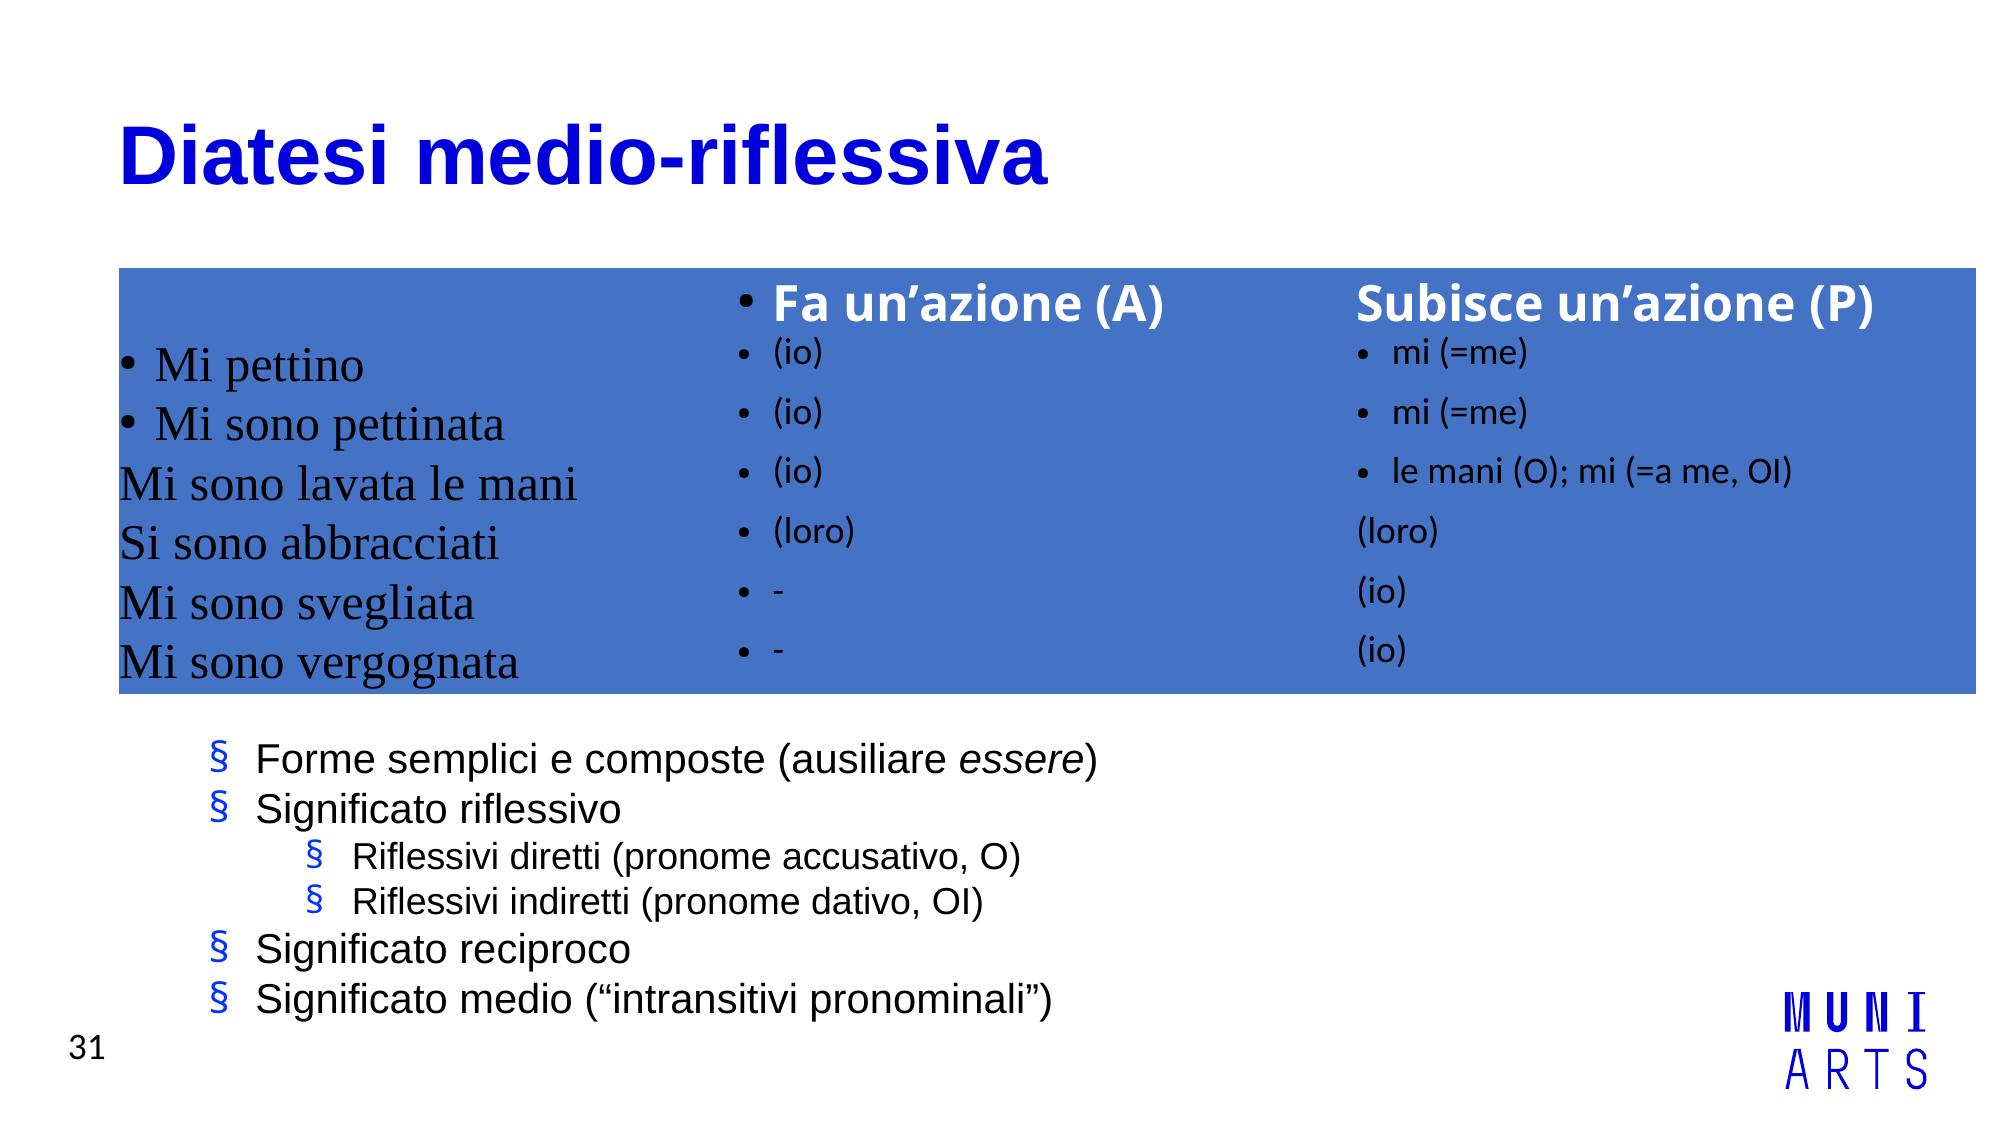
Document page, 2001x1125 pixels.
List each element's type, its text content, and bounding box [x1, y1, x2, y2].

table_cell (io) [737, 456, 1356, 515]
table_cell - [737, 634, 1356, 694]
table_cell Mi sono lavata le mani [119, 456, 737, 515]
table_cell Mi pettino [119, 336, 737, 396]
text_box 29 [67, 1021, 110, 1063]
table_cell (loro) [1356, 515, 1976, 575]
table_cell (io) [737, 396, 1356, 456]
table_cell (io) [737, 336, 1356, 396]
table_cell Si sono abbracciati [119, 515, 737, 575]
table_header Subisce un’azione (P) [1356, 268, 1976, 336]
table_cell mi (=me) [1356, 396, 1976, 456]
table_cell Mi sono vergognata [119, 634, 737, 694]
table_cell le mani (O); mi (=a me, OI) [1356, 456, 1976, 515]
title Diatesi medio-riflessiva [118, 118, 1883, 193]
table_cell (io) [1356, 575, 1976, 634]
text_box Forme semplici e composte (ausiliare essere) Significato riflessivo Riflessivi diretti (pronome accusativo, O) Riflessivi indiretti (pronome dativo, OI) Significato reciproco Significato medio (“intransitivi pronominali”) [88, 724, 1908, 1043]
table_cell Mi sono pettinata [119, 396, 737, 456]
table_header [119, 268, 737, 336]
table_cell (loro) [737, 515, 1356, 575]
table_cell Mi sono svegliata [119, 575, 737, 634]
table_header Fa un’azione (A) [737, 268, 1356, 336]
table_cell - [737, 575, 1356, 634]
table_cell (io) [1356, 634, 1976, 694]
table_cell mi (=me) [1356, 336, 1976, 396]
